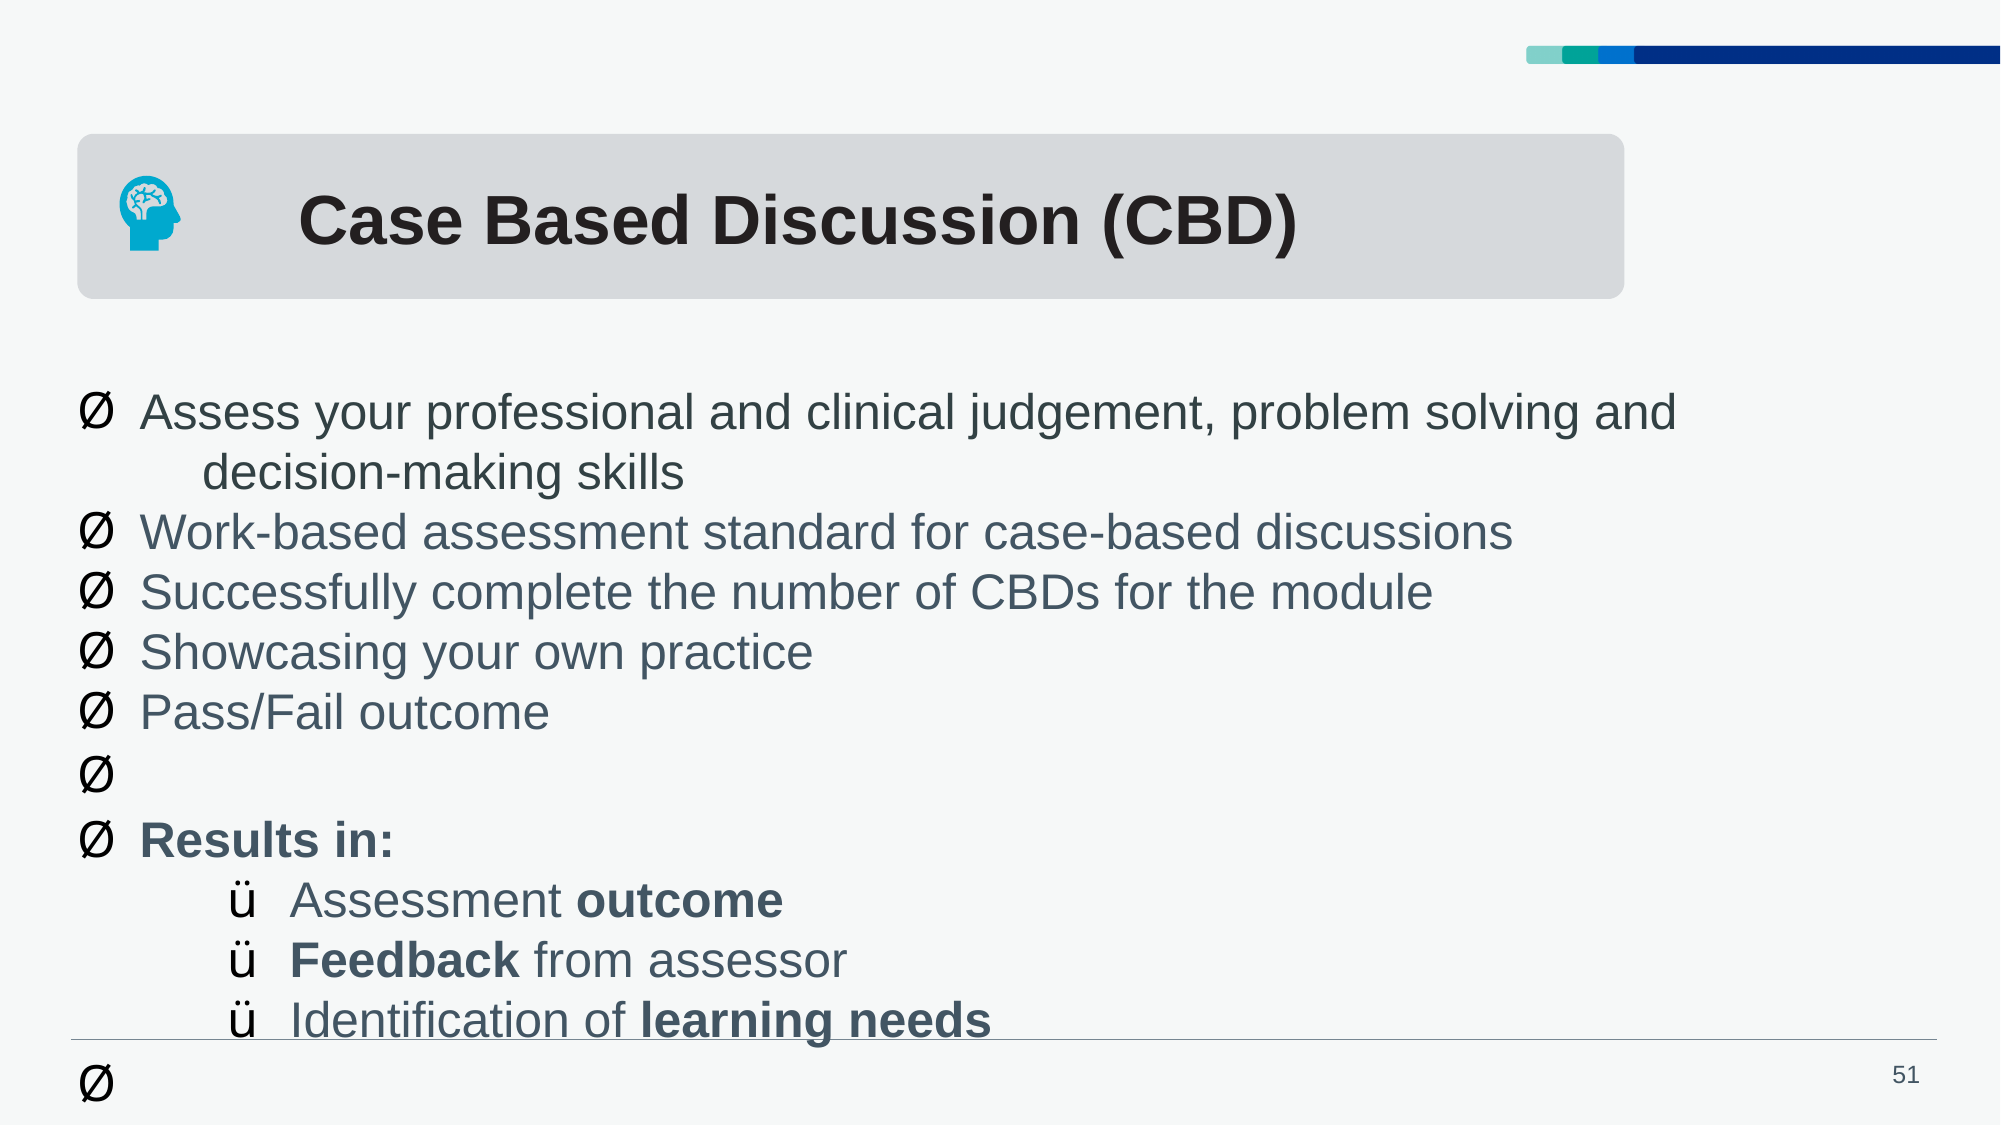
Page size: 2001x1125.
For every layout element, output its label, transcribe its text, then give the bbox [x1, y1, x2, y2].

text_box Assess your professional and clinical judgement, problem solving and decision-making skills Work-based assessment standard for case-based discussions Successfully complete the number of CBDs for the module Showcasing your own practice Pass/Fail outcome Results in: Assessment outcome Feedback from assessor Identification of learning needs [62, 371, 1864, 1125]
text_box [77, 133, 280, 299]
text_box Case Based Discussion (CBD) [280, 133, 1645, 300]
